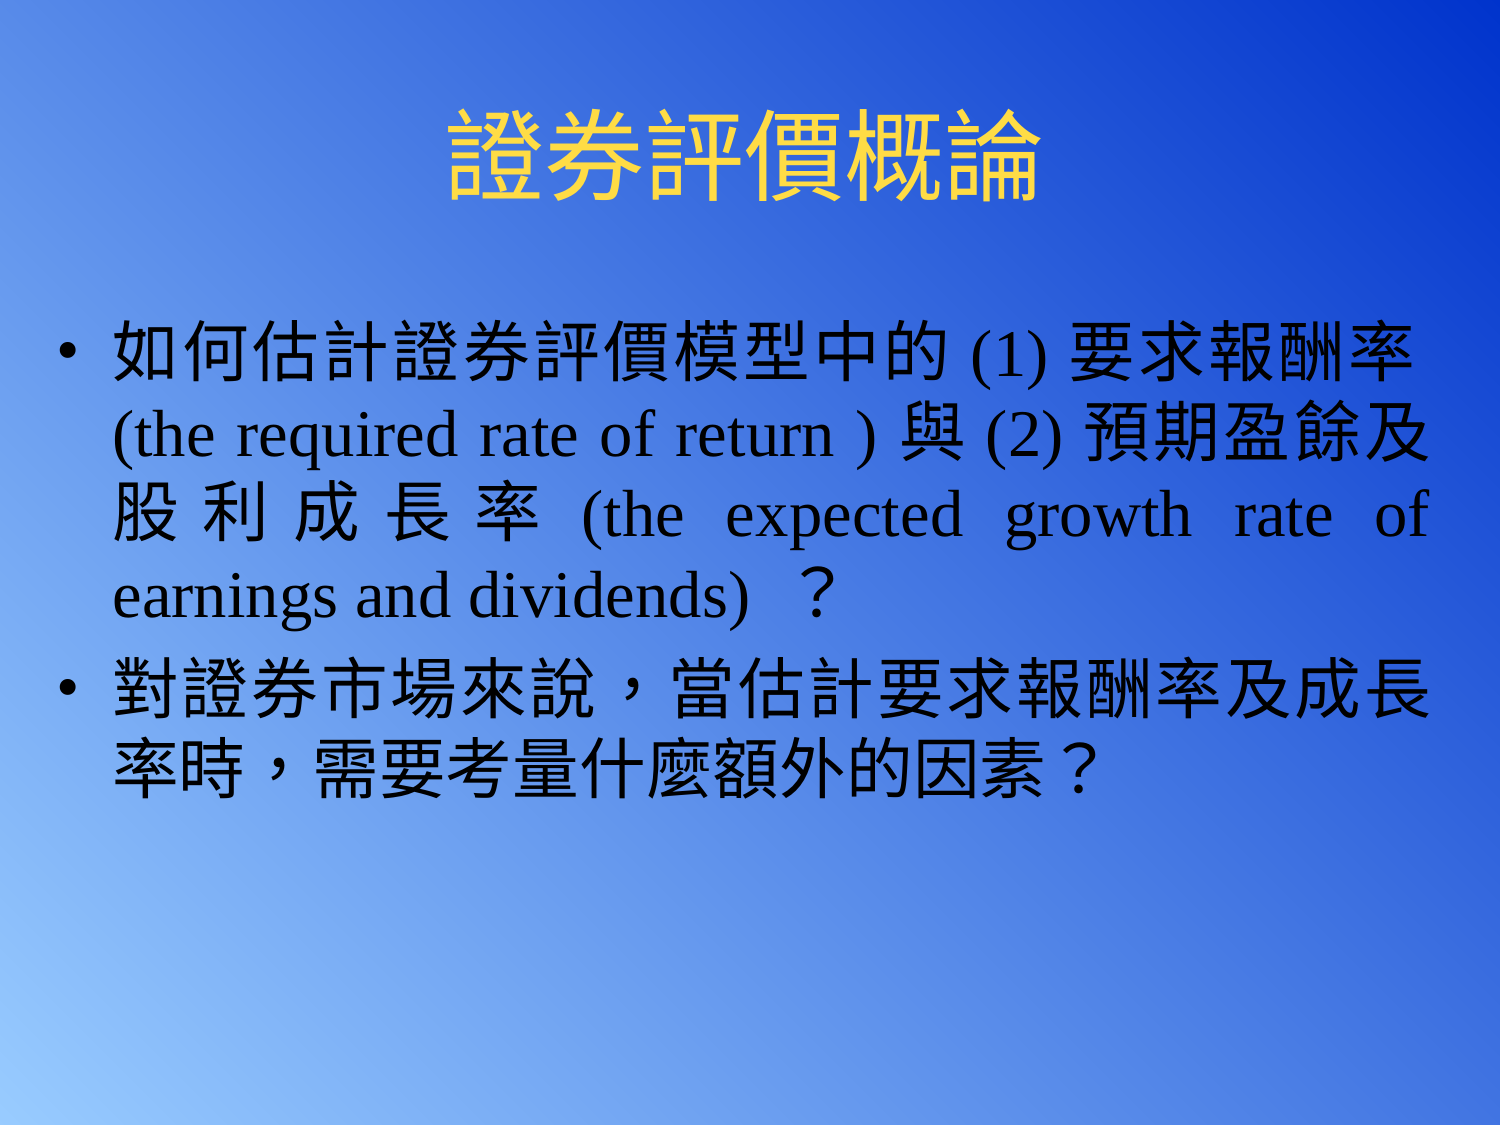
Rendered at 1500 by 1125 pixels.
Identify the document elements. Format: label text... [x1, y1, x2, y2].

title 證券評價概論 [53, 54, 1436, 268]
list 如何估計證券評價模型中的(1)要求報酬率(the required rate of return )與(2)預期盈餘及股利成長率(the expected growth rate of earnings and dividends) ？ 對證券市場來說，當估計要求報酬率及成長率時，需要考量什麼額外的因素？ [41, 302, 1447, 958]
